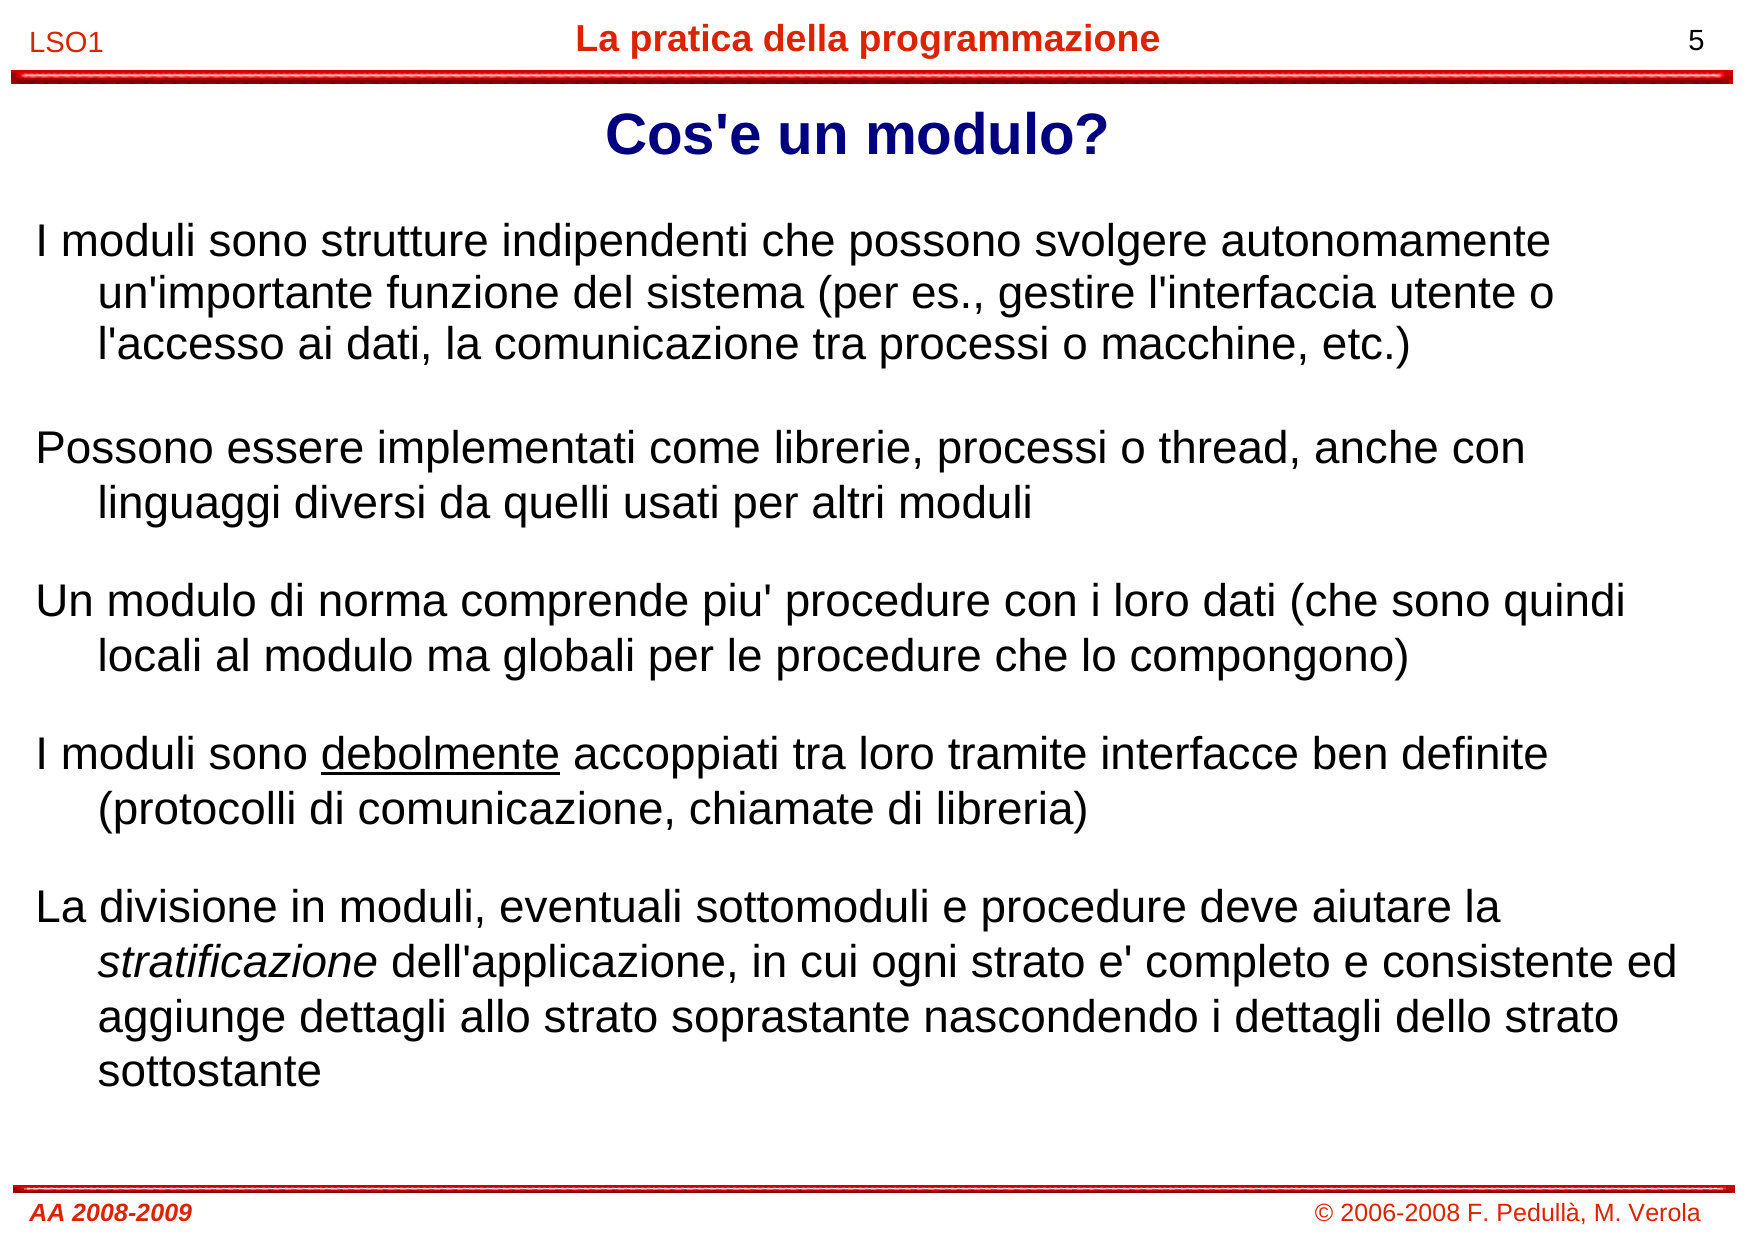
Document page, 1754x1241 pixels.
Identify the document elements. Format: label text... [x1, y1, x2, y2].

text_box Cos'e un modulo? [386, 98, 1330, 187]
picture [11, 70, 1733, 84]
picture [13, 1185, 1735, 1193]
list I moduli sono strutture indipendenti che possono svolgere autonomamente un'importante funzione del sistema (per es., gestire l'interfaccia utente o l'accesso ai dati, la comunicazione tra processi o macchine, etc.) Possono essere implementati come librerie, processi o thread, anche con linguaggi diversi da quelli usati per altri moduli Un modulo di norma comprende piu' procedure con i loro dati (che sono quindi locali al modulo ma globali per le procedure che lo compongono) I moduli sono debolmente accoppiati tra loro tramite interfacce ben definite (protocolli di comunicazione, chiamate di libreria) La divisione in moduli, eventuali sottomoduli e procedure deve aiutare la stratificazione dell'applicazione, in cui ogni strato e' completo e consistente ed aggiunge dettagli allo strato soprastante nascondendo i dettagli dello strato sottostante [35, 215, 1717, 1097]
